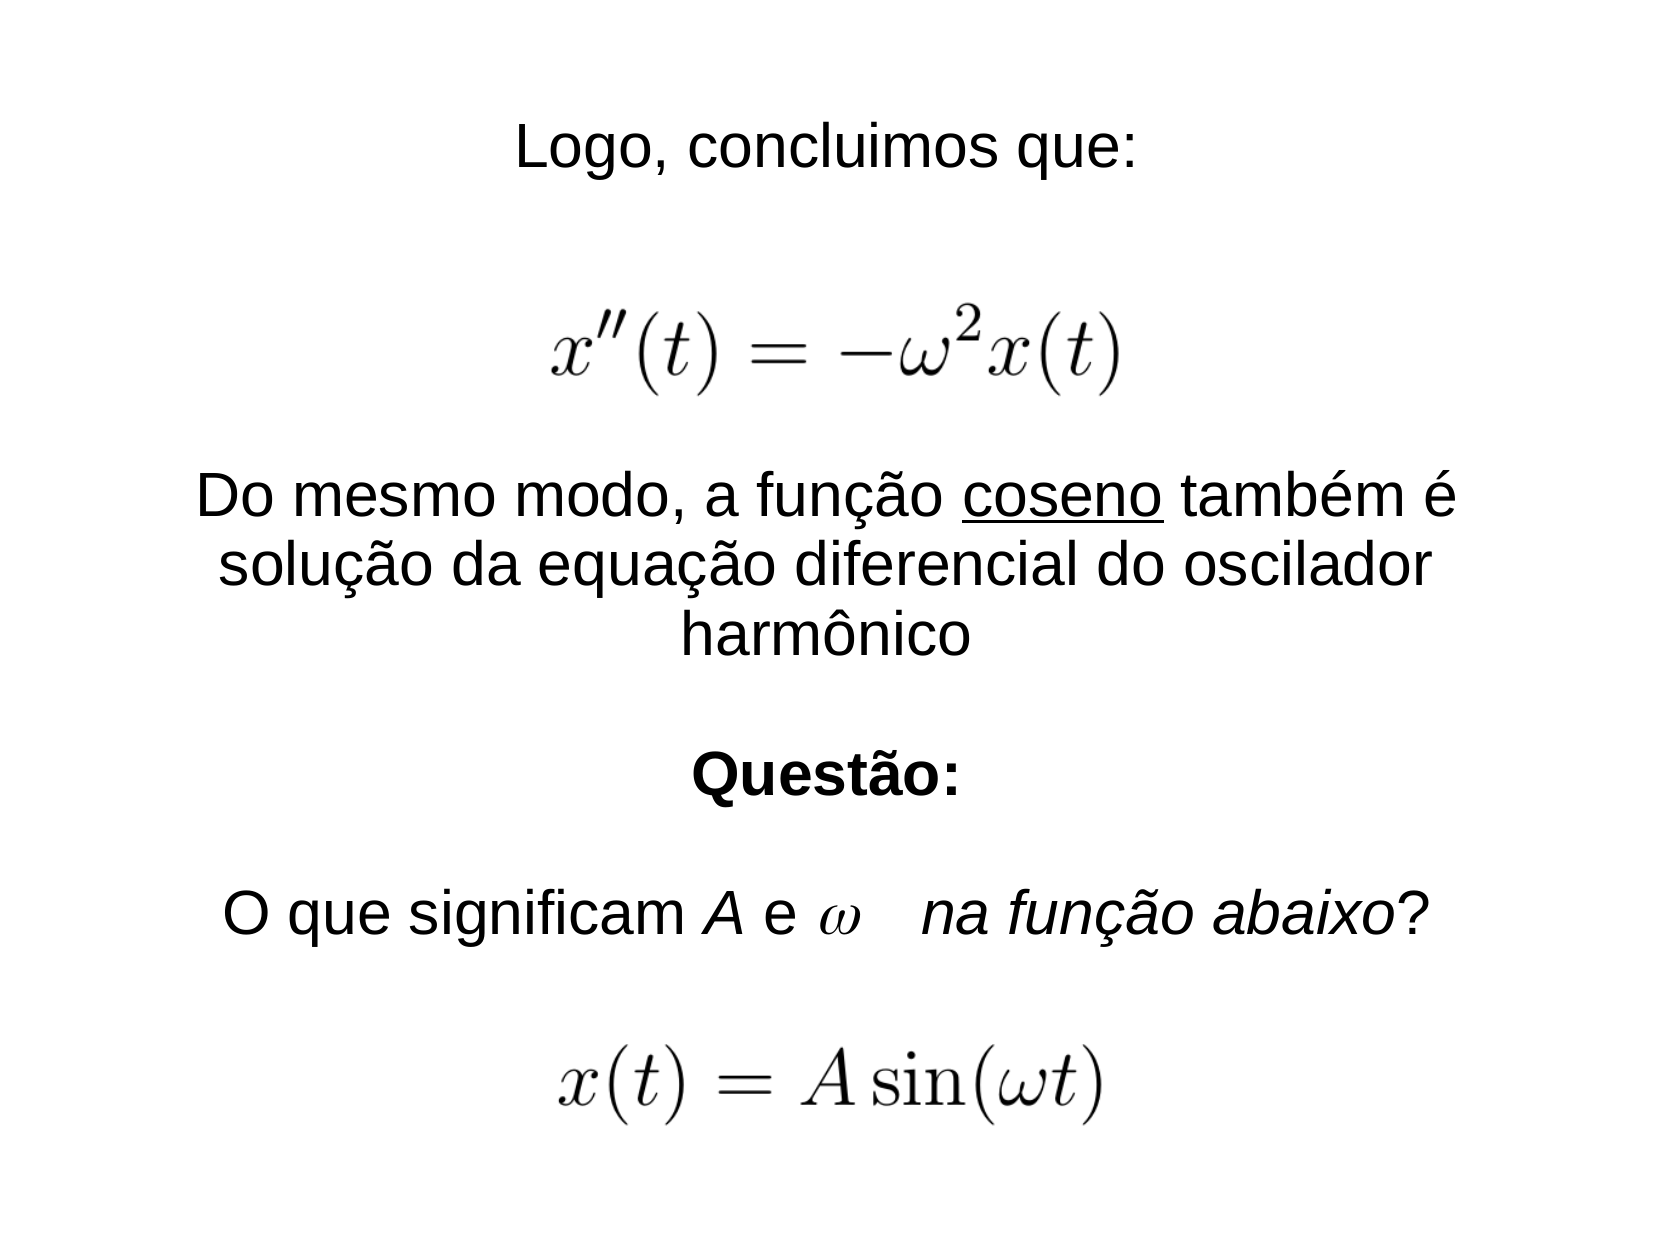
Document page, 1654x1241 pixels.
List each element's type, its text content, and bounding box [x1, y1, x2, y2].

picture [519, 295, 1149, 414]
picture [519, 1014, 1133, 1134]
subtitle Logo, concluimos que: Do mesmo modo, a função coseno também é solução da equação diferencial do oscilador harmônico Questão: O que significam A e w na função abaixo? [82, 105, 1571, 1179]
